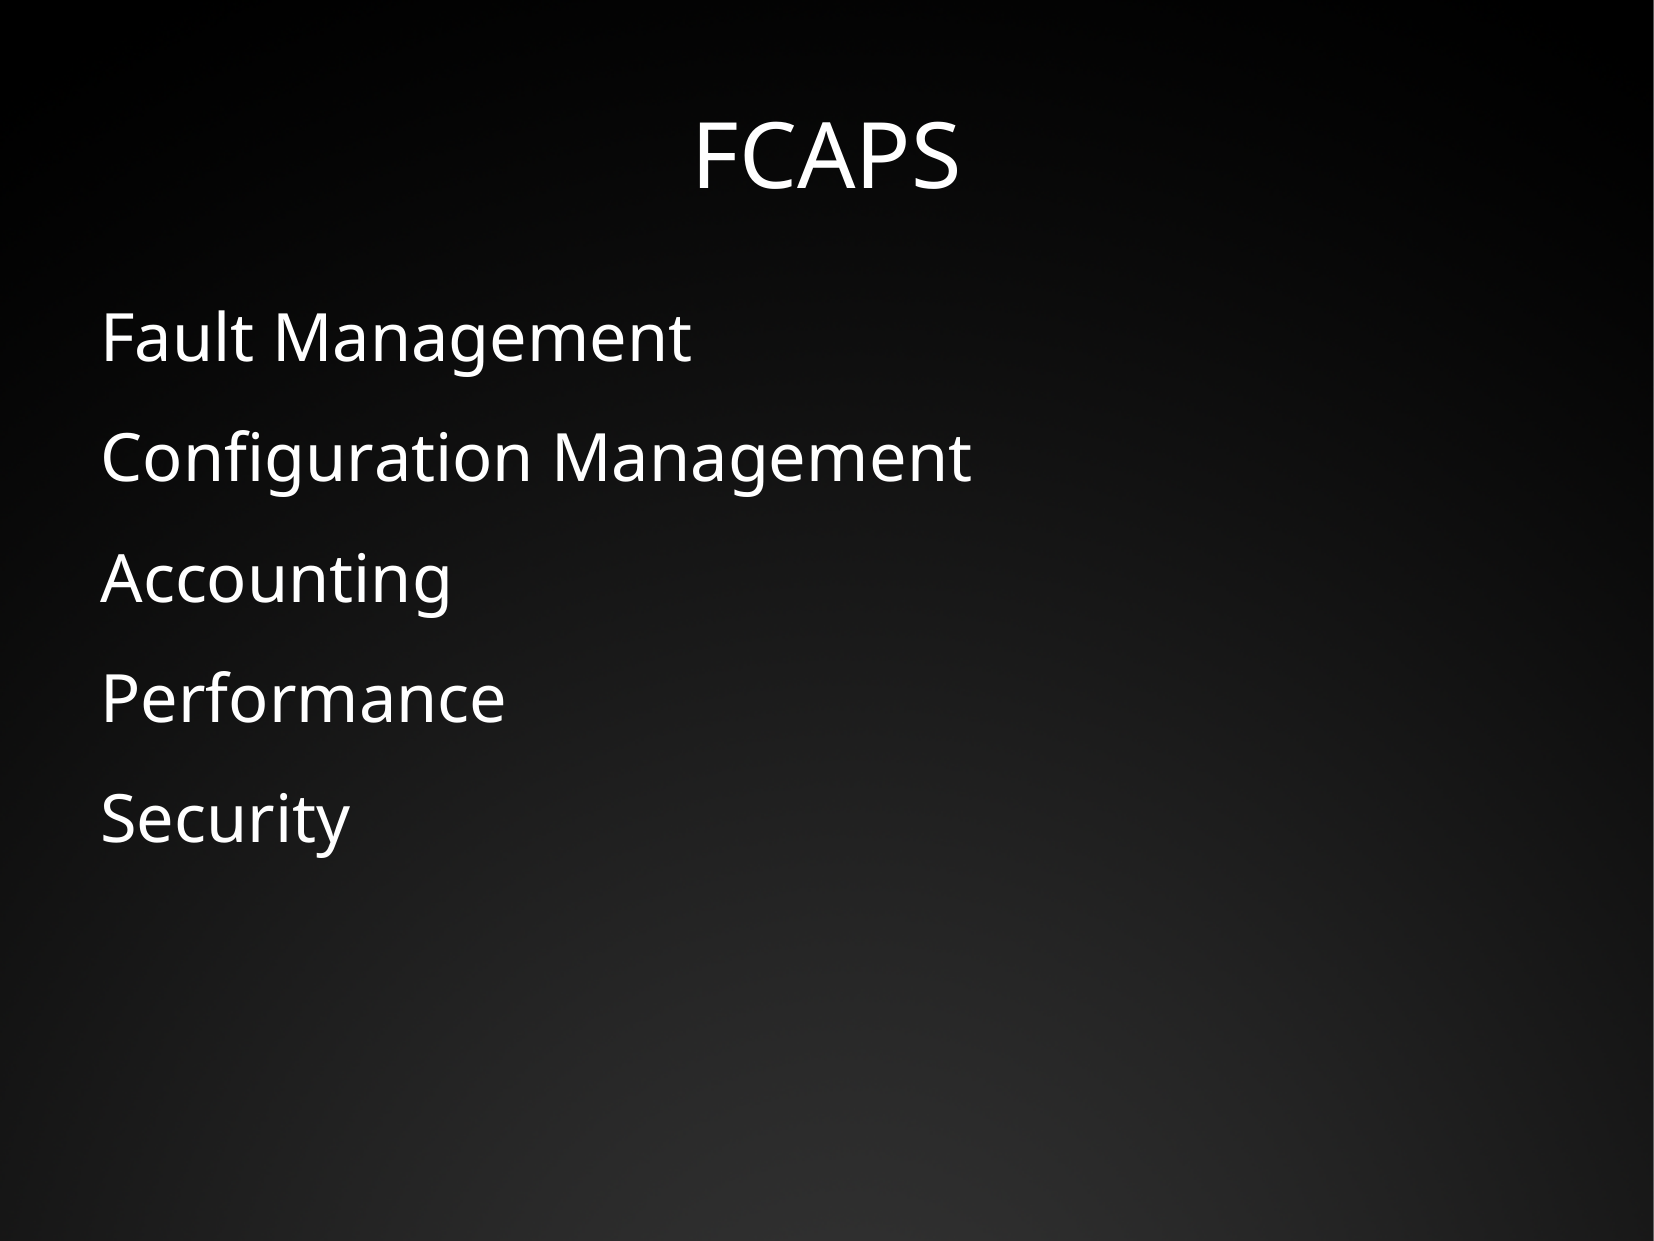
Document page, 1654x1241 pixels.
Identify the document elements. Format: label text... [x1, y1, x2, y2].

title FCAPS [82, 49, 1571, 257]
list Fault Management Configuration Management Accounting Performance Security [82, 290, 1571, 1109]
picture [0, 0, 1654, 1241]
